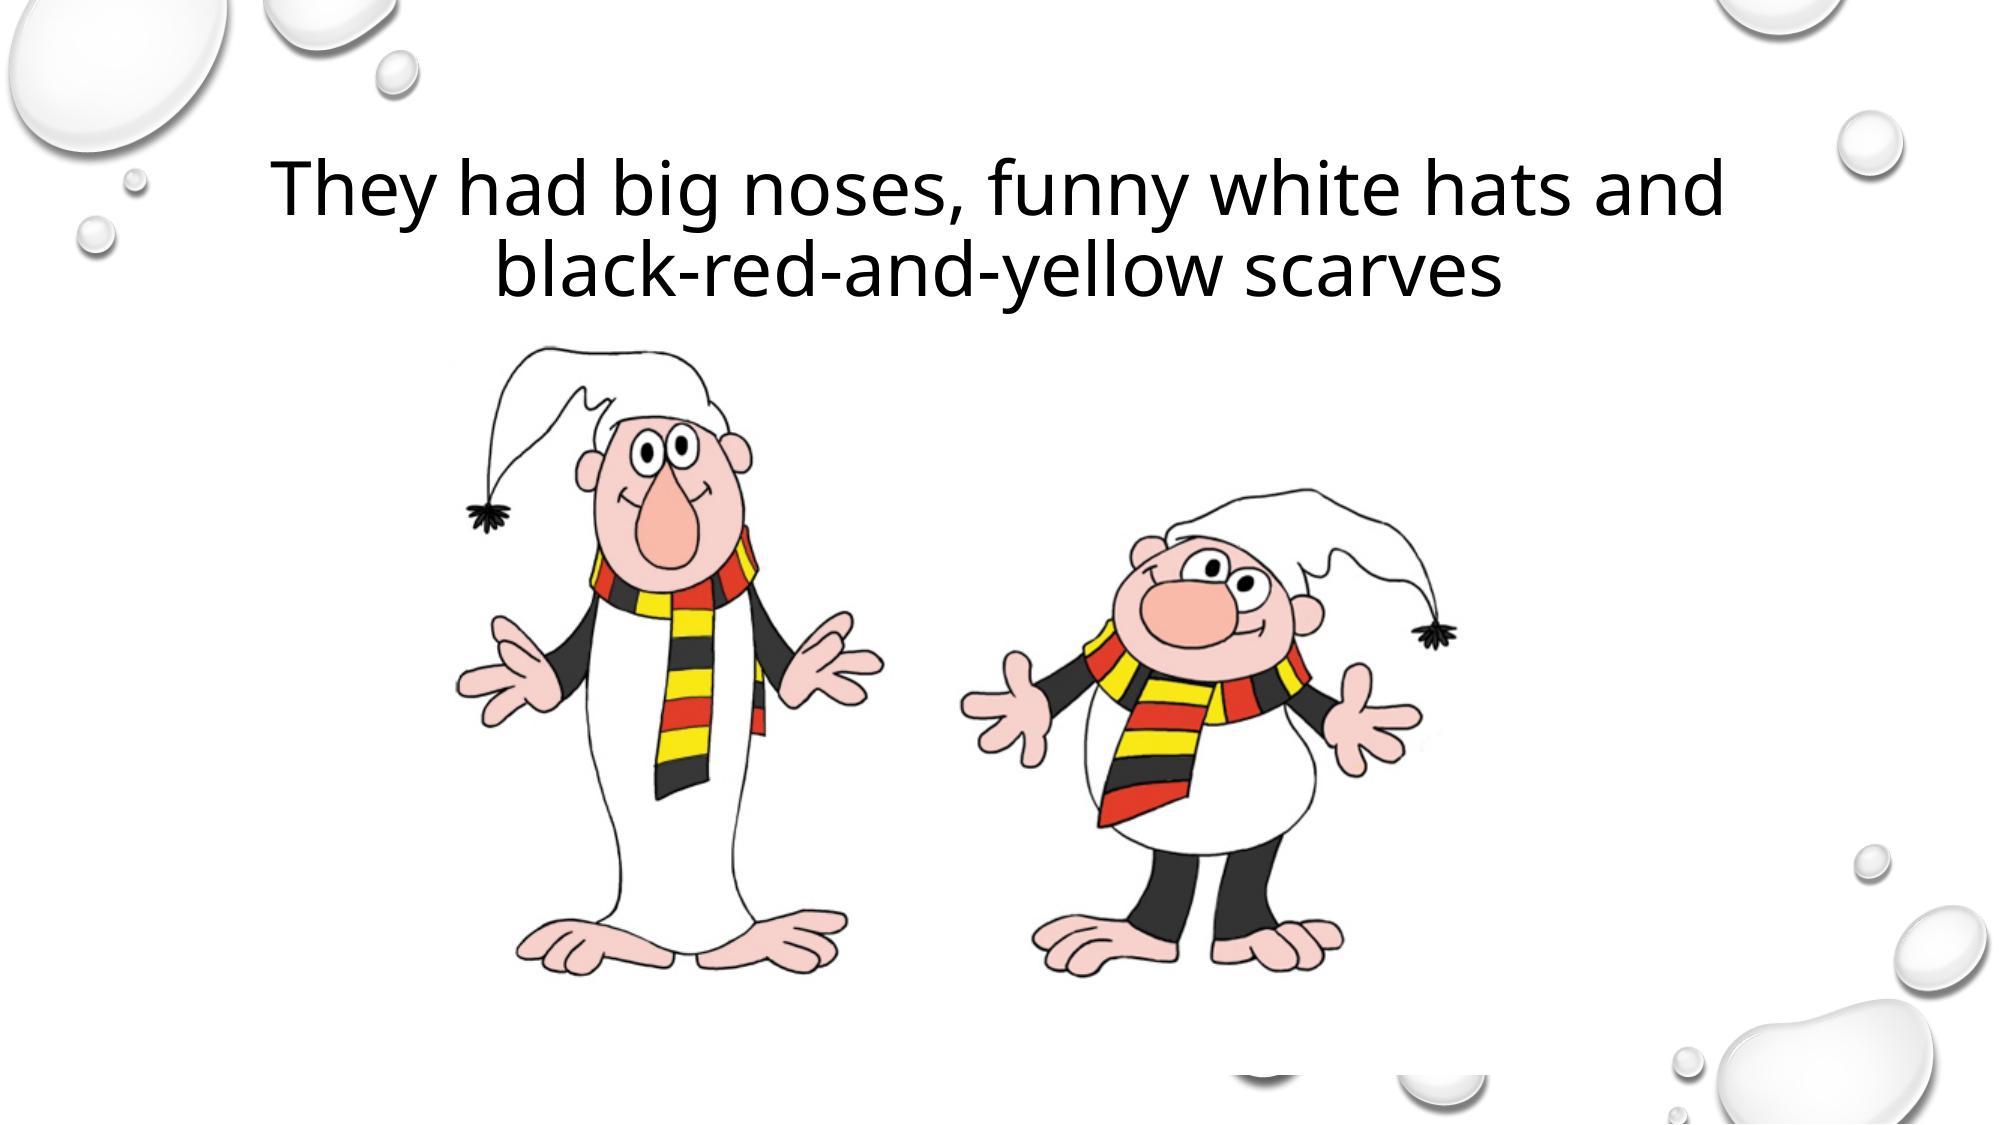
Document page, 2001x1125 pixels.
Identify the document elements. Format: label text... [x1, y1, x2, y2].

text_box They had big noses, funny white hats and black-red-and-yellow scarves [149, 101, 1850, 363]
picture [0, 0, 1999, 1124]
